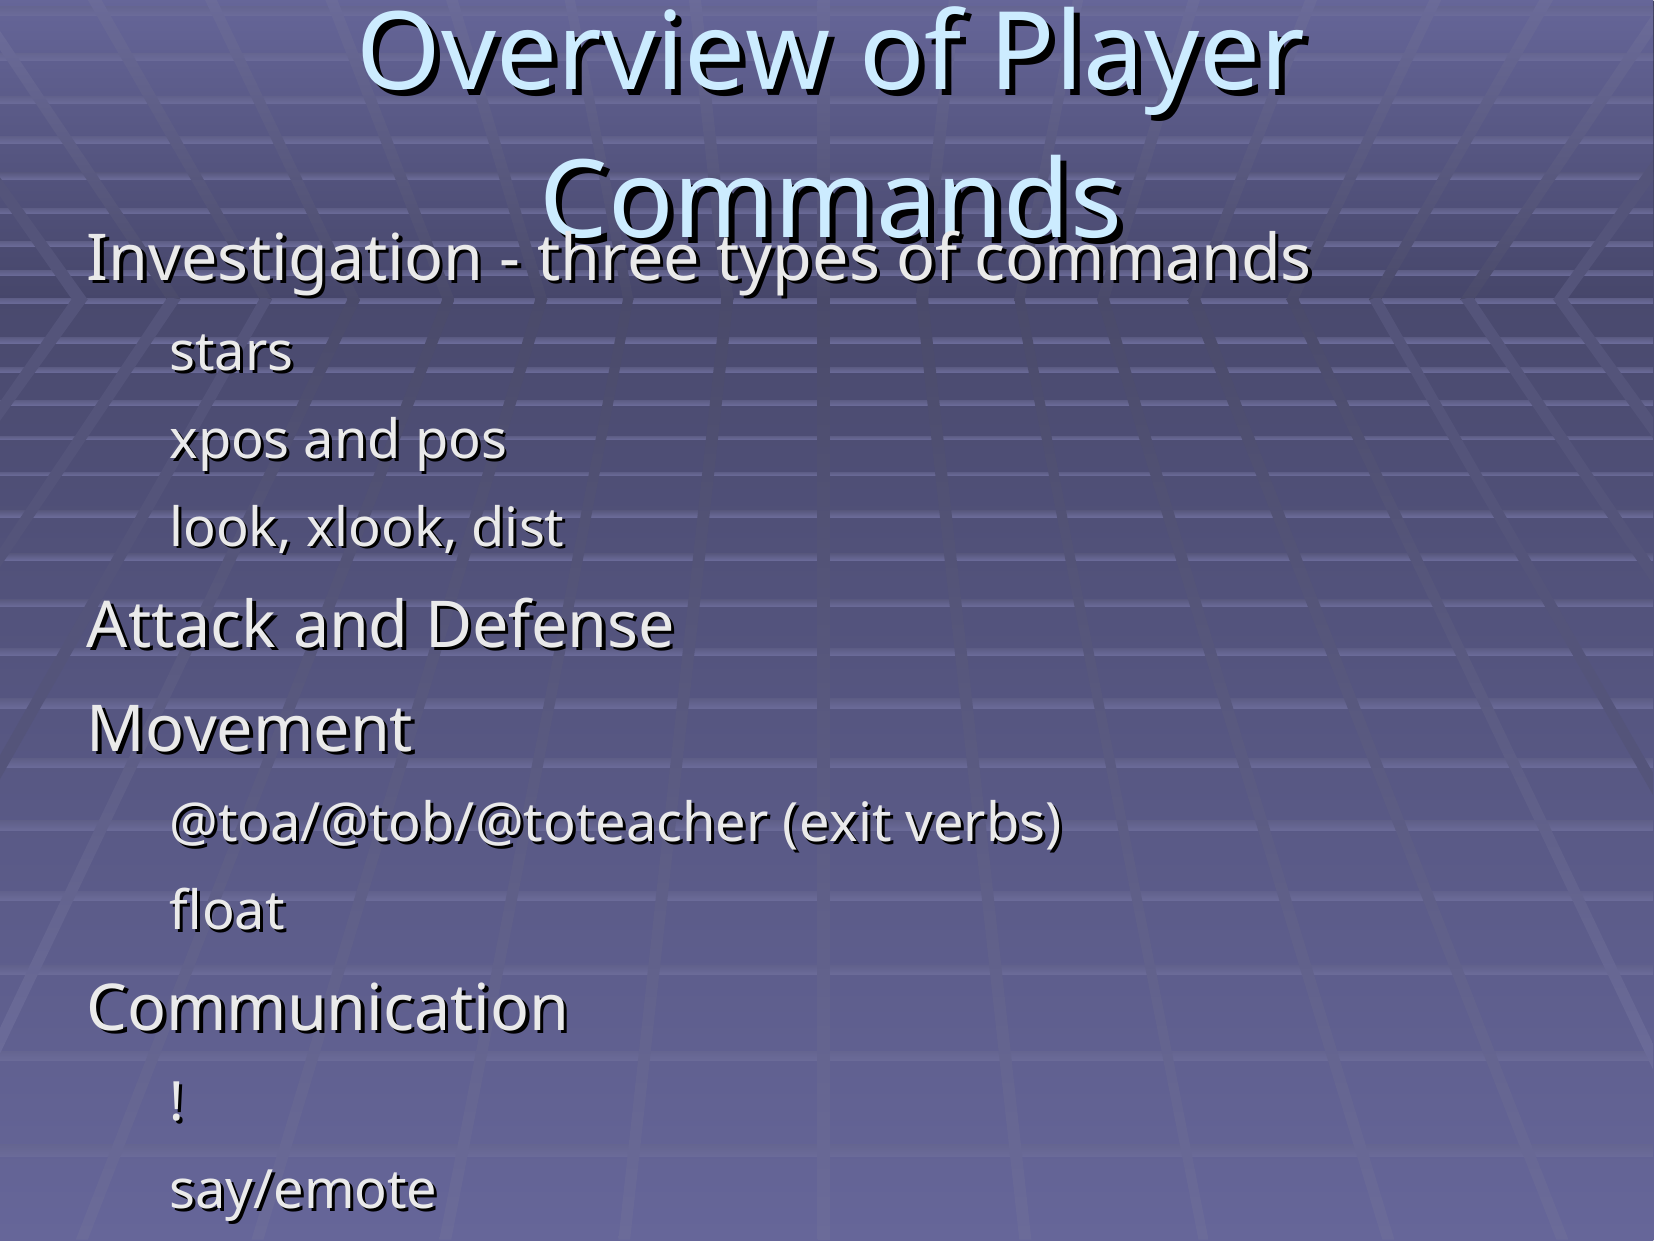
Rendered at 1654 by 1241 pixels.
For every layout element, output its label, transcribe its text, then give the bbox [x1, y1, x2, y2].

list Investigation - three types of commands stars xpos and pos look, xlook, dist Attack and Defense Movement @toa/@tob/@toteacher (exit verbs) float Communication ! say/emote send [86, 211, 1576, 1201]
title Overview of Player Commands [86, 17, 1576, 211]
